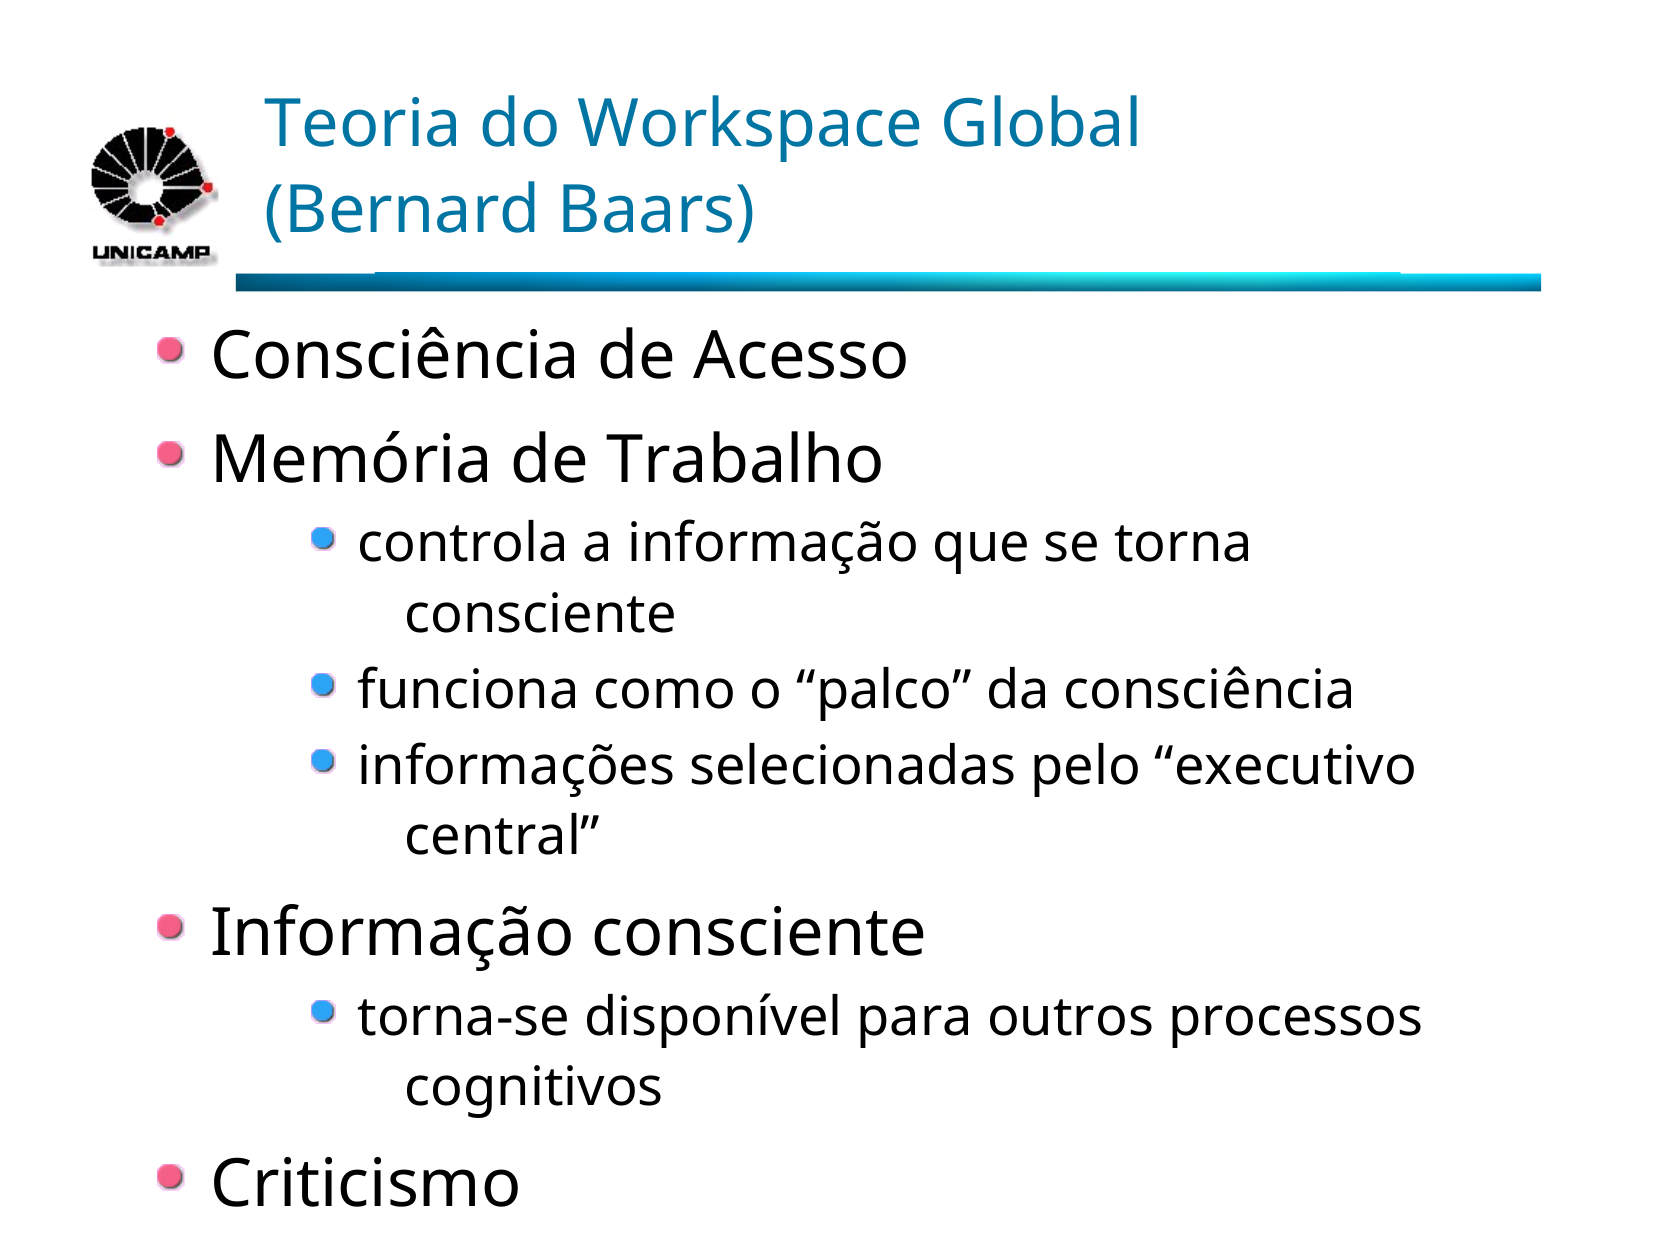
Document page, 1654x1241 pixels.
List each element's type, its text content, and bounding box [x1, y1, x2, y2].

picture [125, 272, 1654, 295]
picture [156, 1182, 186, 1192]
list Consciência de Acesso Memória de Trabalho controla a informação que se torna consciente funciona como o “palco” da consciência informações selecionadas pelo “executivo central” Informação consciente torna-se disponível para outros processos cognitivos Criticismo Teoria de Baar não explica o problema da consciência fenomenal [121, 309, 1534, 1182]
title Teoria do Workspace Global (Bernard Baars) [264, 42, 1534, 250]
